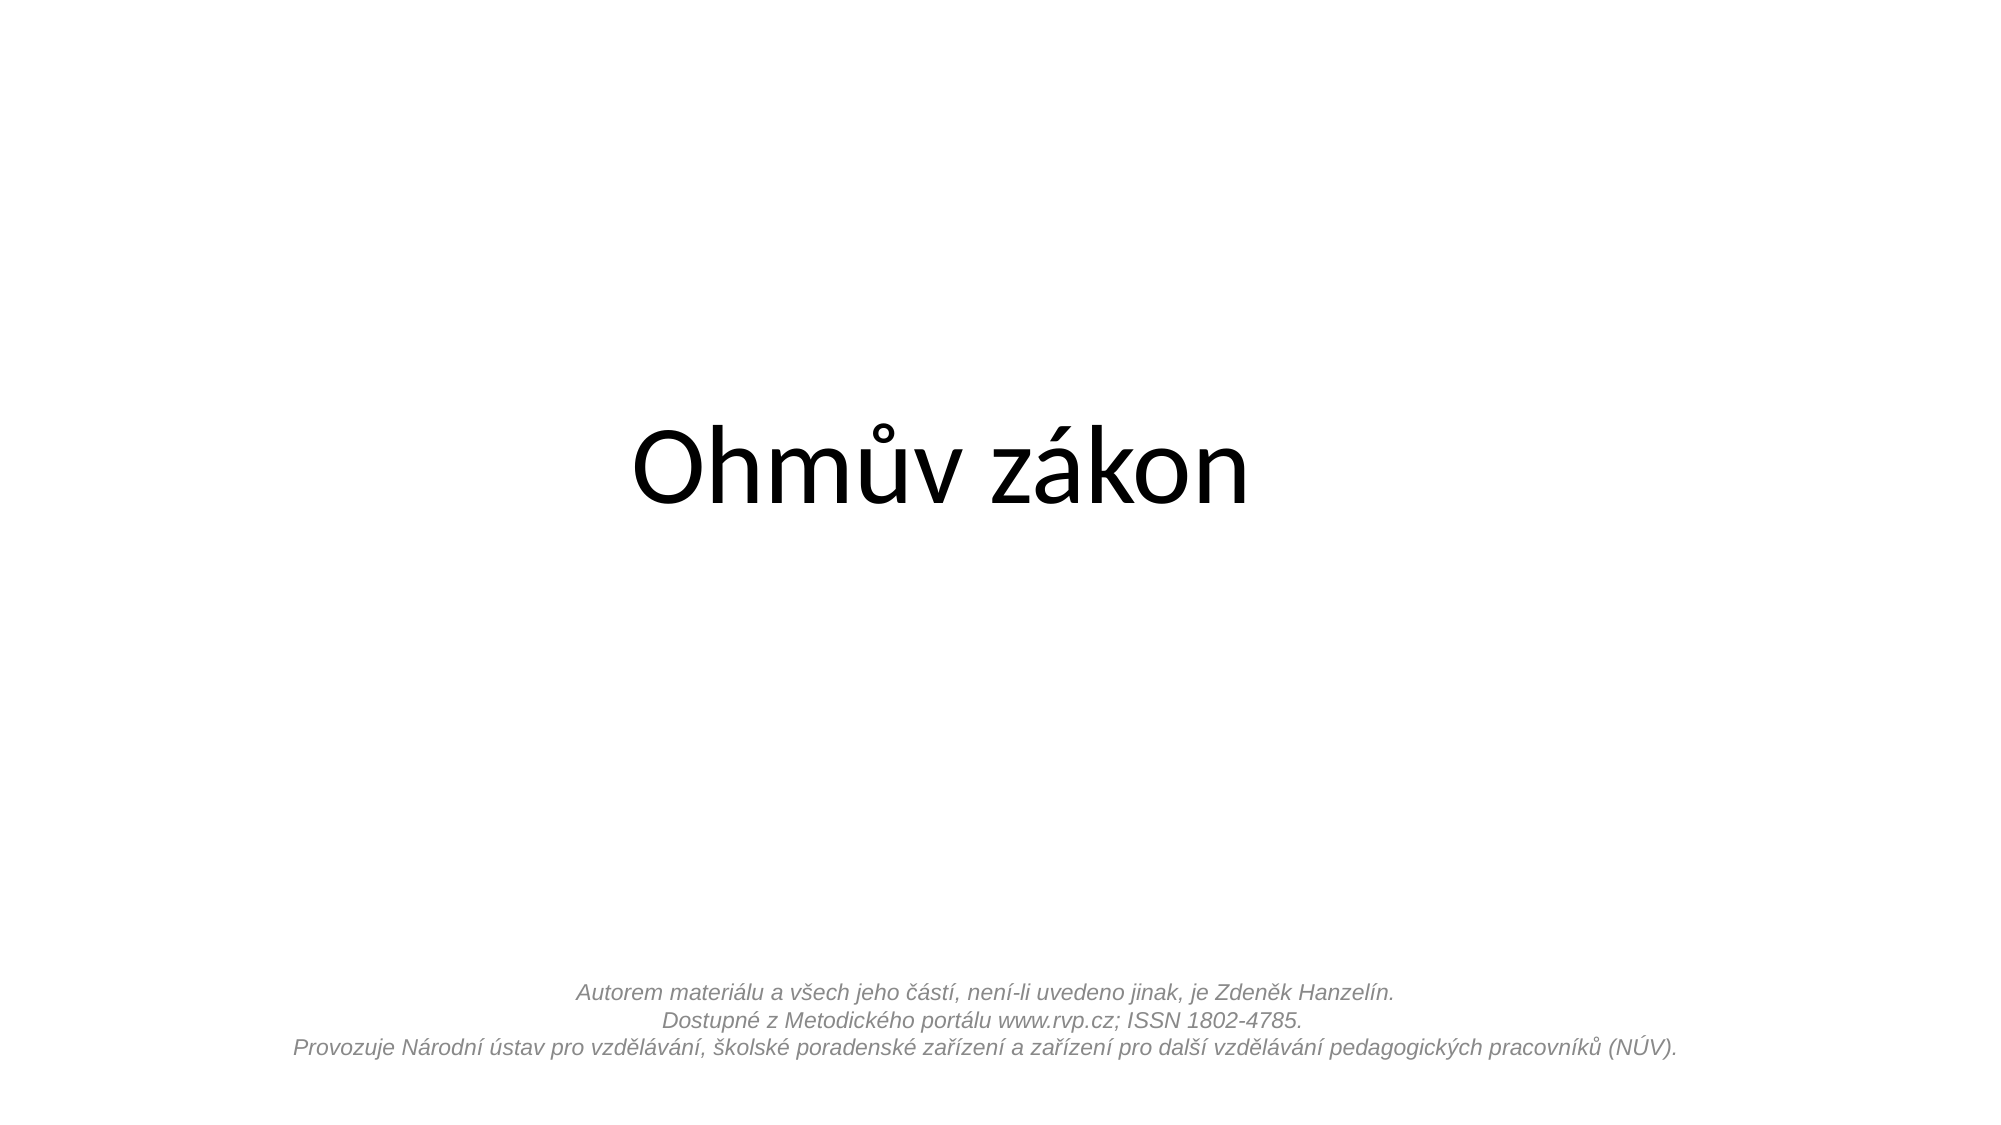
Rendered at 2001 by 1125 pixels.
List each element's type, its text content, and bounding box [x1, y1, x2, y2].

footer Autorem materiálu a všech jeho částí, není-li uvedeno jinak, je Zdeněk Hanzelín. Dostupné z Metodického portálu www.rvp.cz; ISSN 1802-4785. Provozuje Národní ústav pro vzdělávání, školské poradenské zařízení a zařízení pro další vzdělávání pedagogických pracovníků (NÚV). [137, 963, 1835, 1103]
text_box Ohmův zákon [616, 383, 1267, 534]
